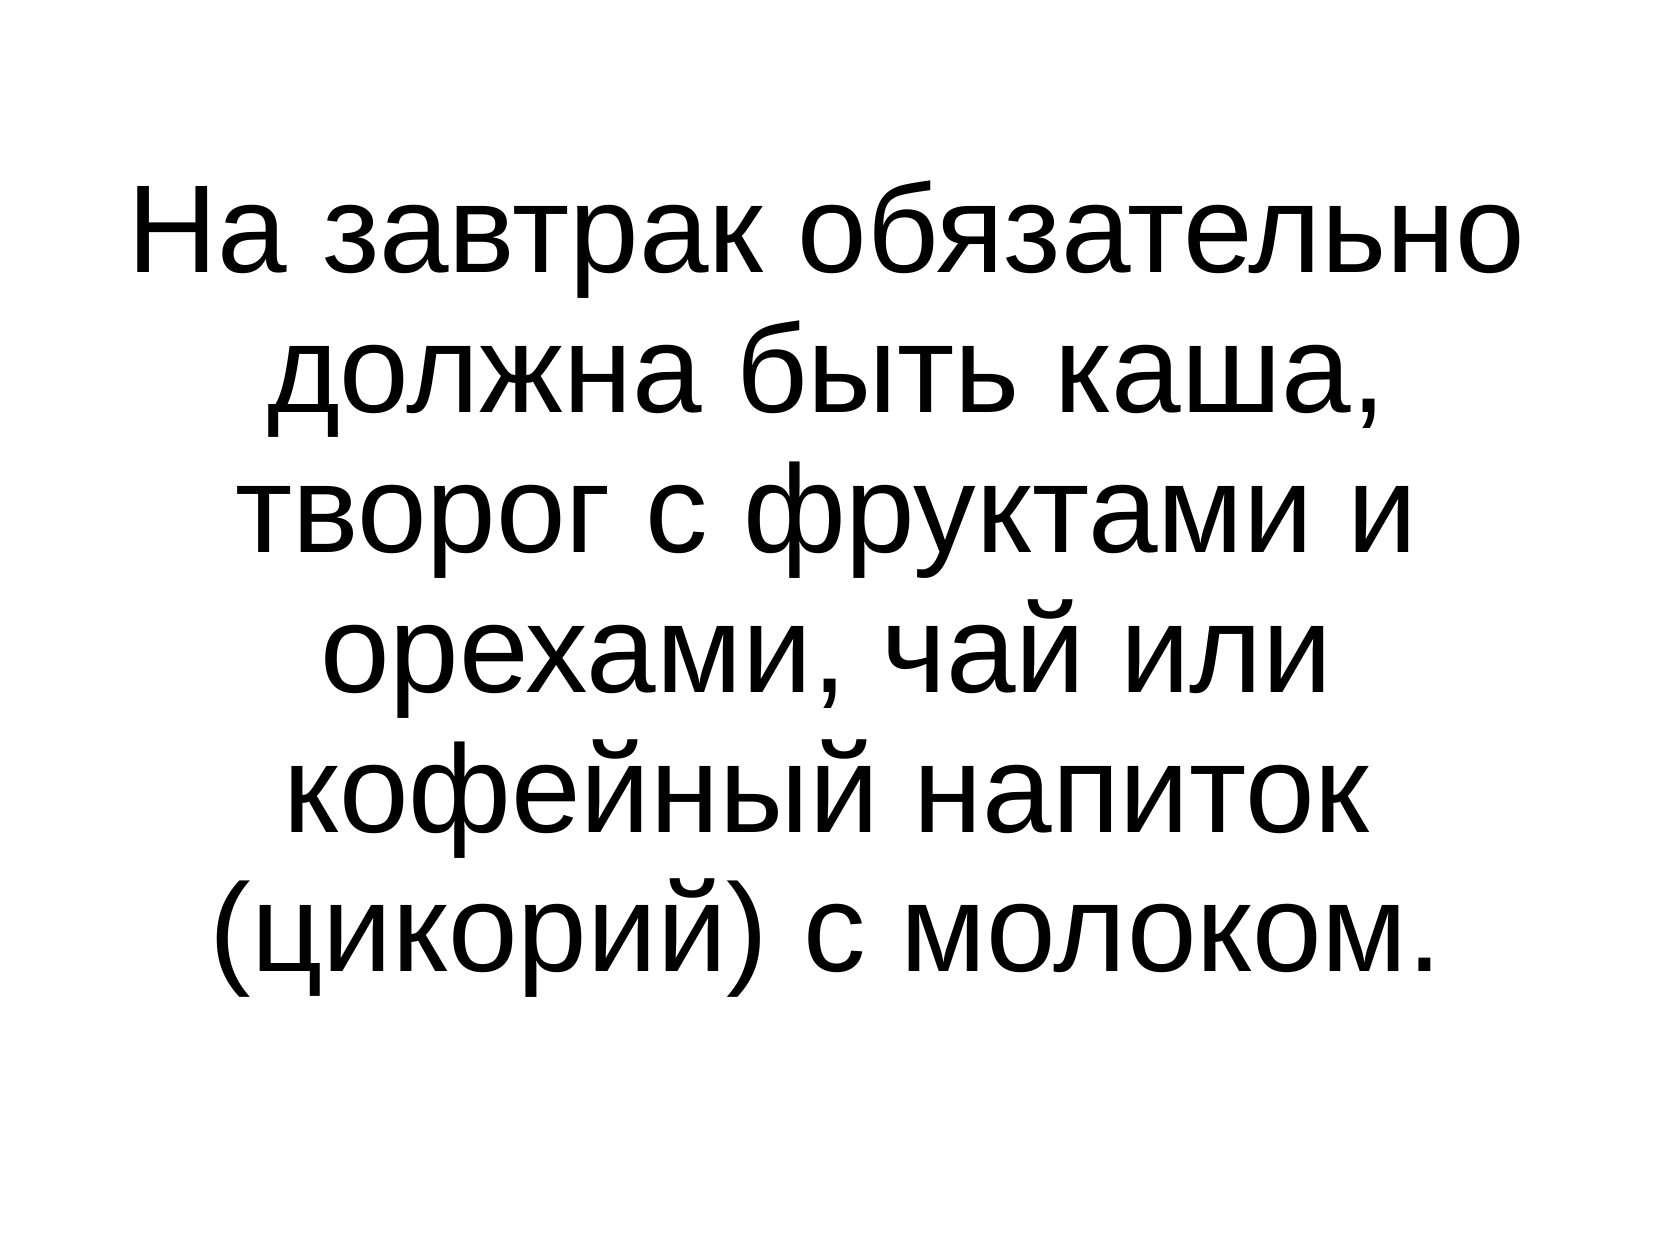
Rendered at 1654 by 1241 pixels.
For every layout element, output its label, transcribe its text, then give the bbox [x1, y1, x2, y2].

subtitle На завтрак обязательно должна быть каша, творог с фруктами и орехами, чай или кофейный напиток (цикорий) с молоком. [82, 49, 1571, 1109]
